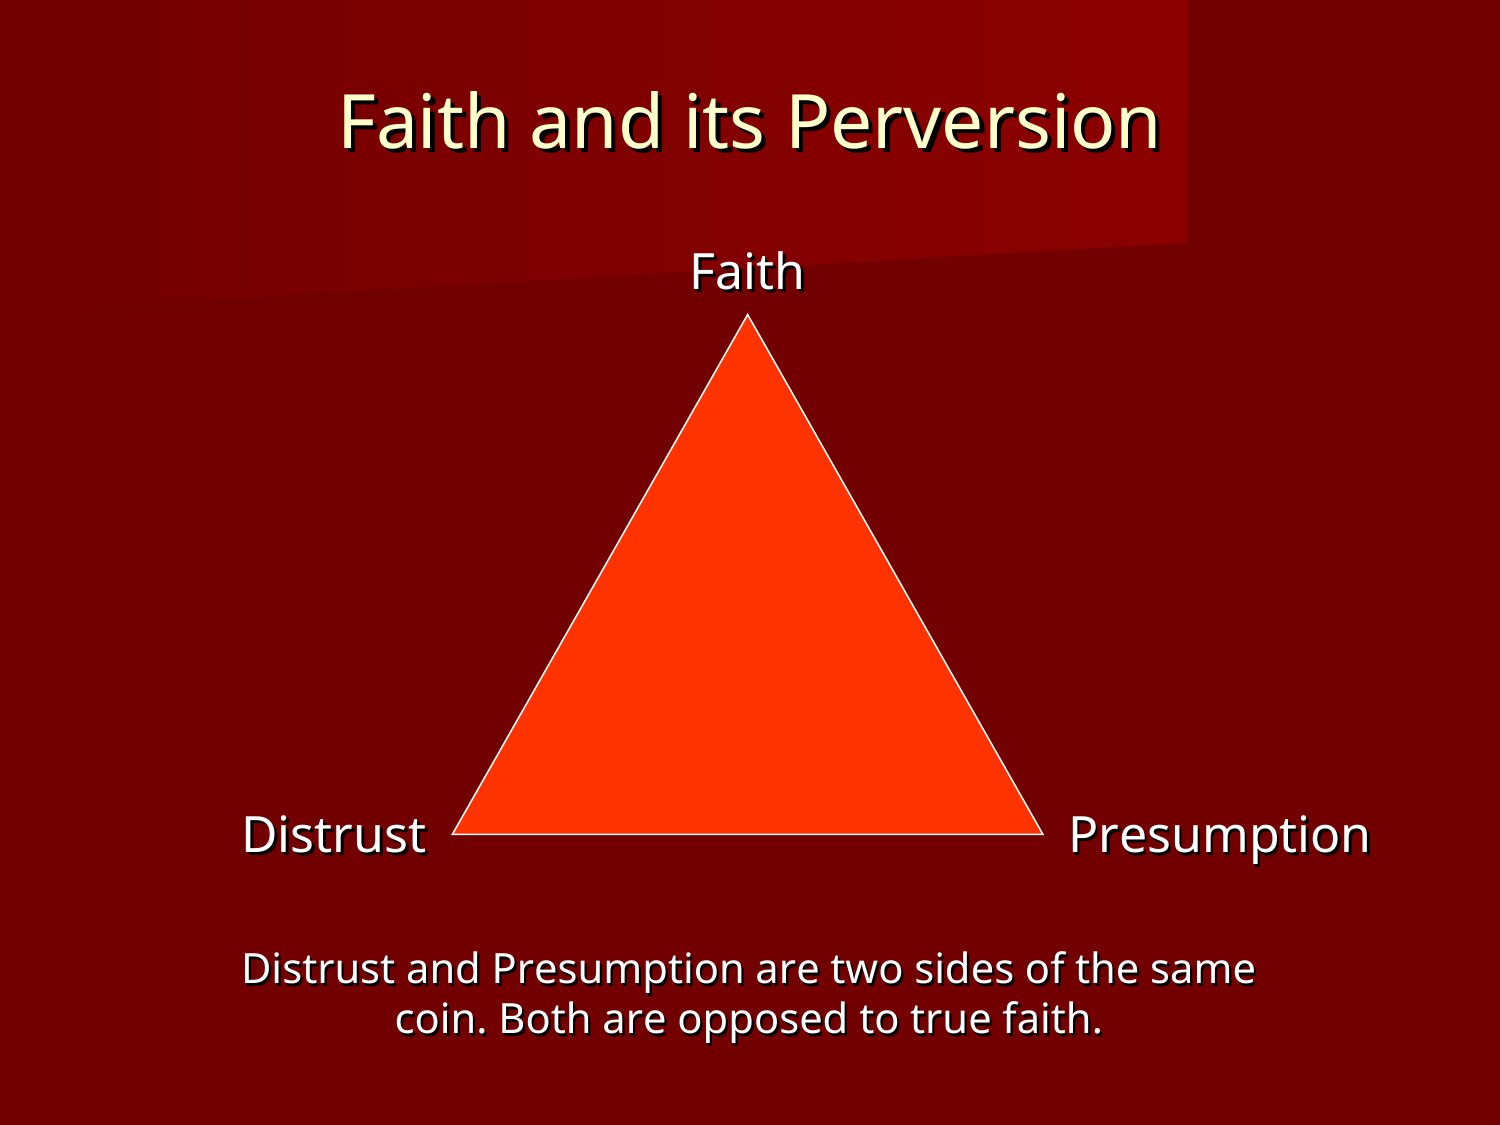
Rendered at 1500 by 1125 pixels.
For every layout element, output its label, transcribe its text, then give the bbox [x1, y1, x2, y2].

text_box Faith [558, 231, 937, 308]
title Faith and its Perversion [75, 36, 1426, 200]
text_box Distrust [145, 794, 524, 871]
text_box [475, 314, 1031, 835]
text_box Distrust and Presumption are two sides of the same coin. Both are opposed to true faith. [211, 934, 1287, 1051]
text_box Presumption [1031, 794, 1410, 871]
